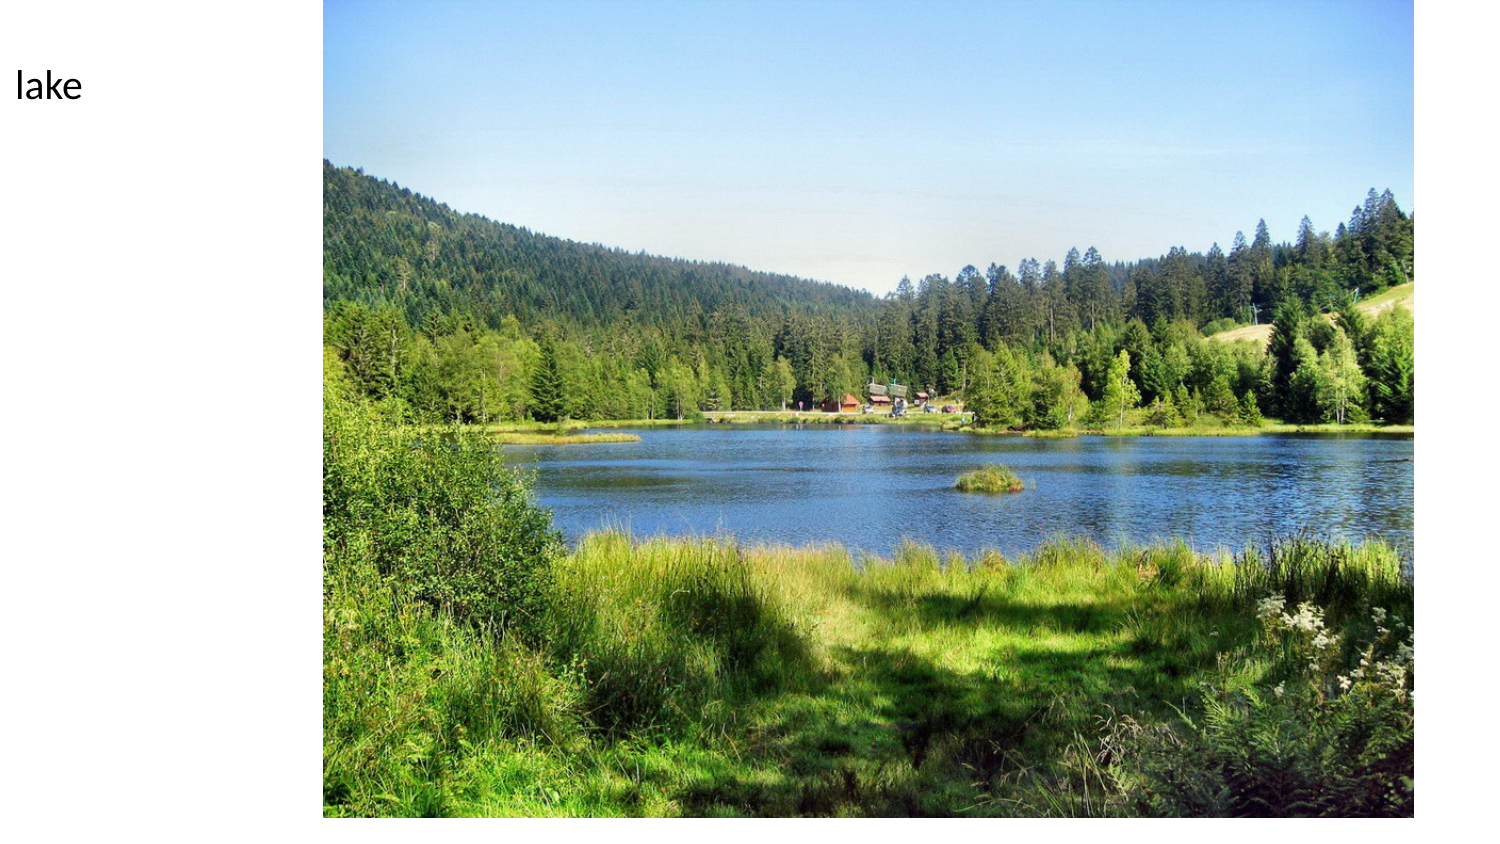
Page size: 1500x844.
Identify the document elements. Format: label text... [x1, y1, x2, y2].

picture [323, 0, 1414, 818]
text_box lake [0, 0, 323, 469]
